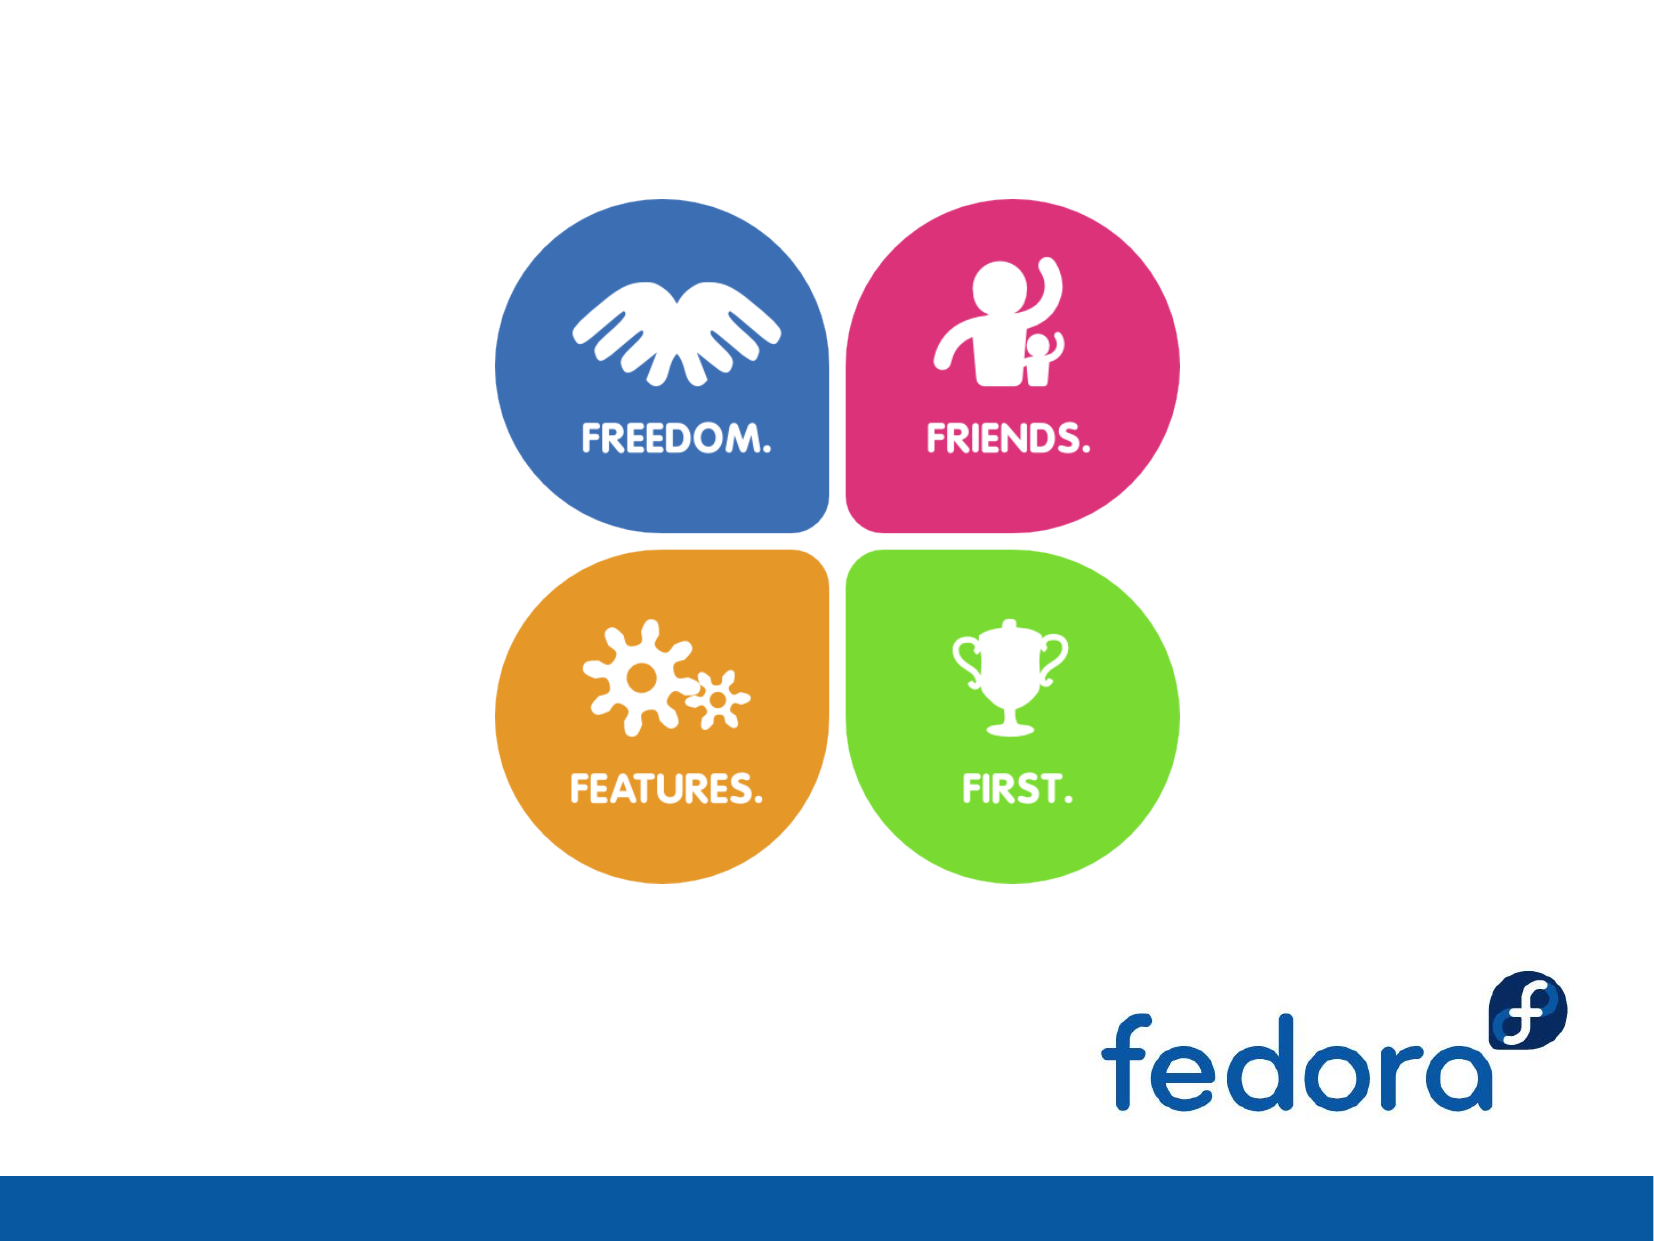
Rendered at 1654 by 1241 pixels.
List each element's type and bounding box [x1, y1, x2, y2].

picture [1087, 958, 1576, 1125]
picture [495, 199, 1180, 884]
picture [0, 1176, 1654, 1241]
